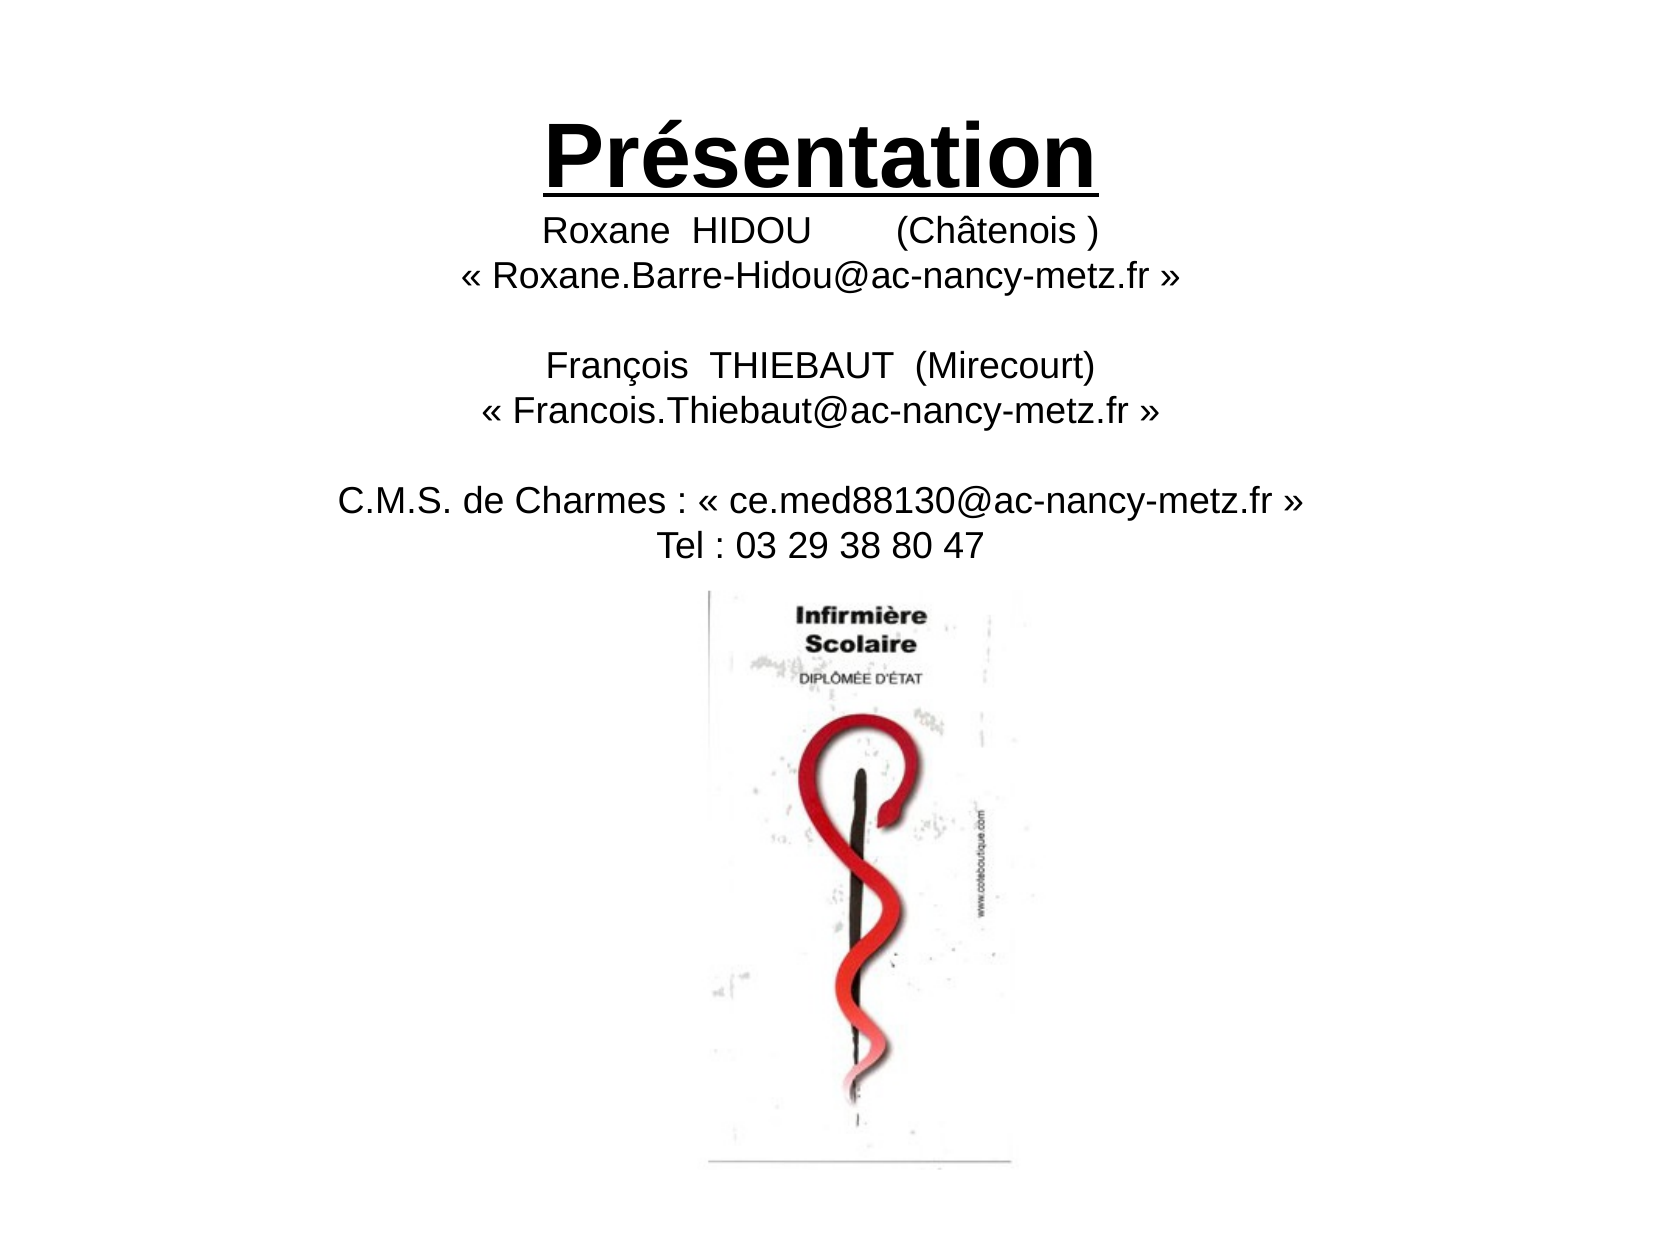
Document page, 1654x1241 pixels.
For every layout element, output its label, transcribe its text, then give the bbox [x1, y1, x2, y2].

picture [561, 579, 1182, 1182]
subtitle [76, 295, 1565, 1114]
title Présentation Roxane HIDOU (Châtenois ) « Roxane.Barre-Hidou@ac-nancy-metz.fr » François THIEBAUT (Mirecourt) « Francois.Thiebaut@ac-nancy-metz.fr » C.M.S. de Charmes : « ce.med88130@ac-nancy-metz.fr » Tel : 03 29 38 80 47 [76, 100, 1565, 295]
